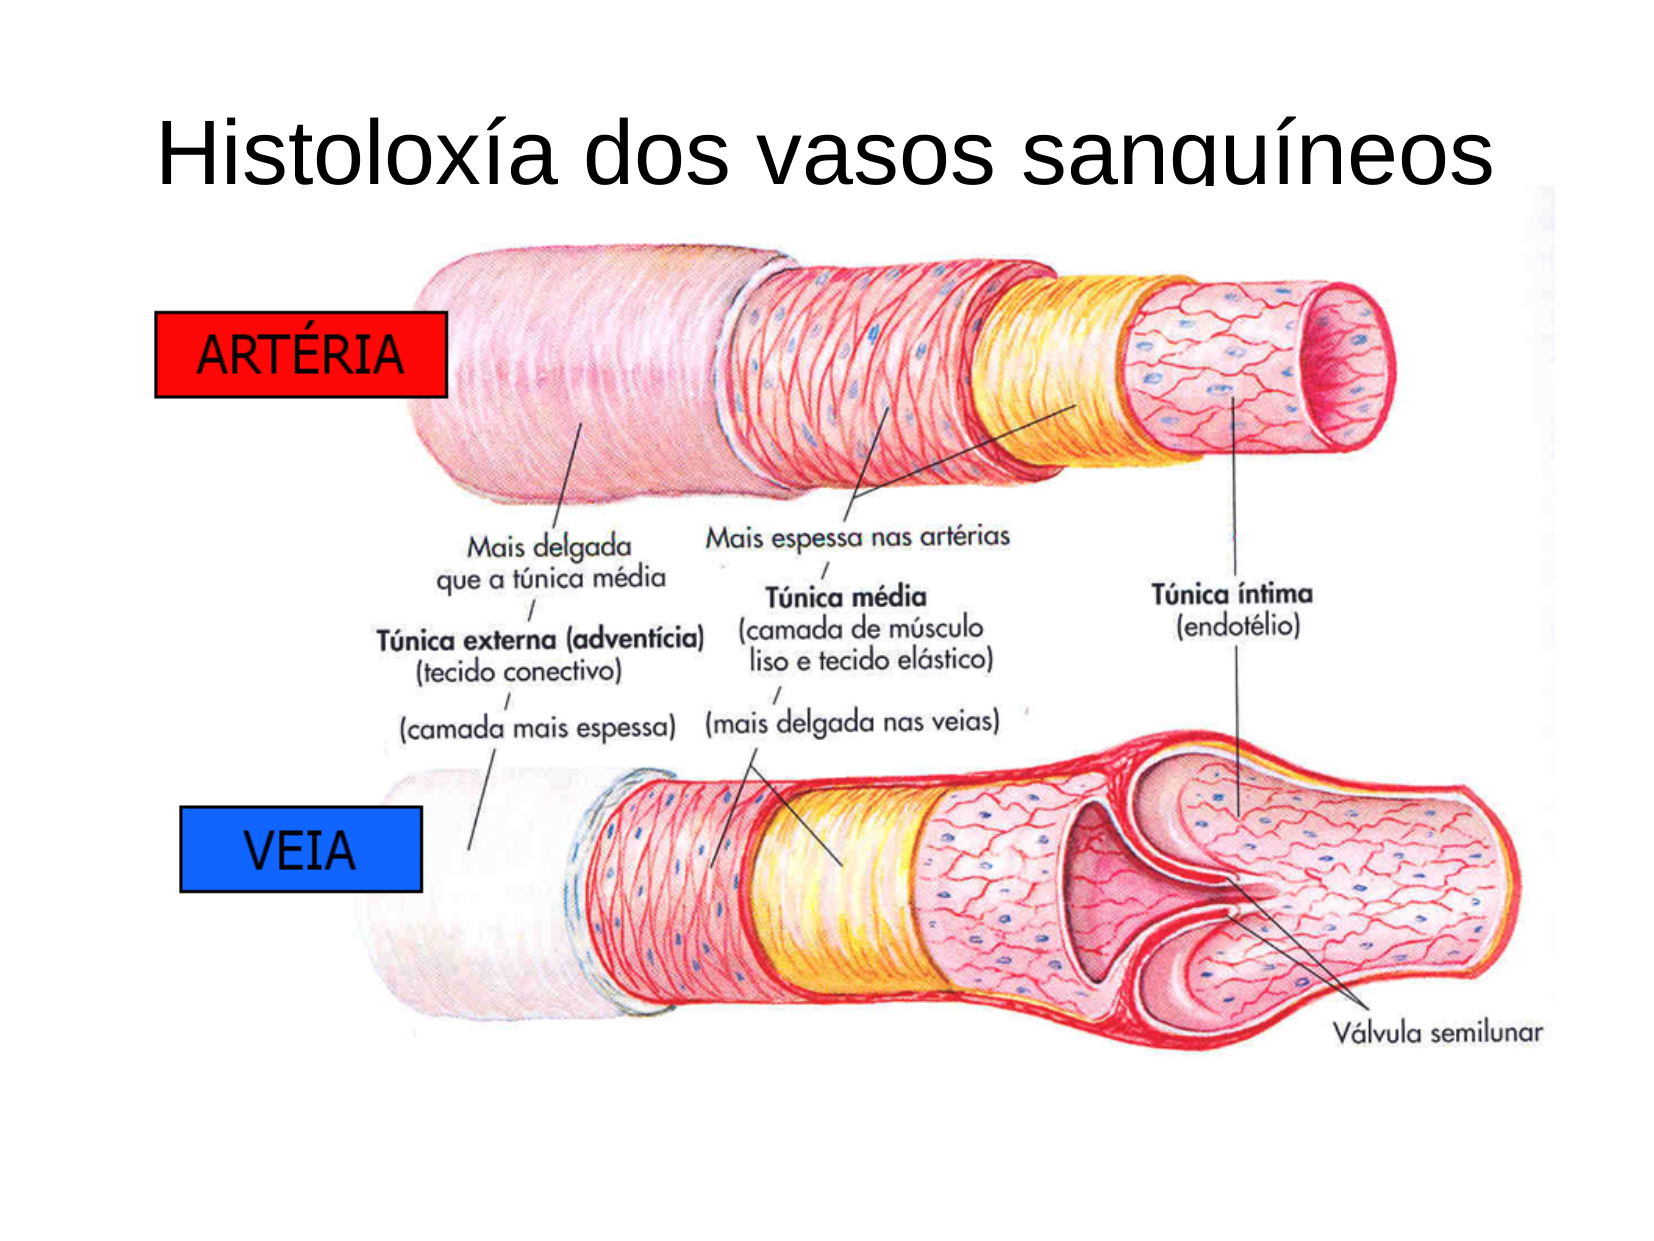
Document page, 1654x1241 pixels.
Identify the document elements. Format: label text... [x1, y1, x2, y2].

picture [128, 186, 1555, 1064]
title Histoloxía dos vasos sanguíneos [82, 49, 1571, 257]
